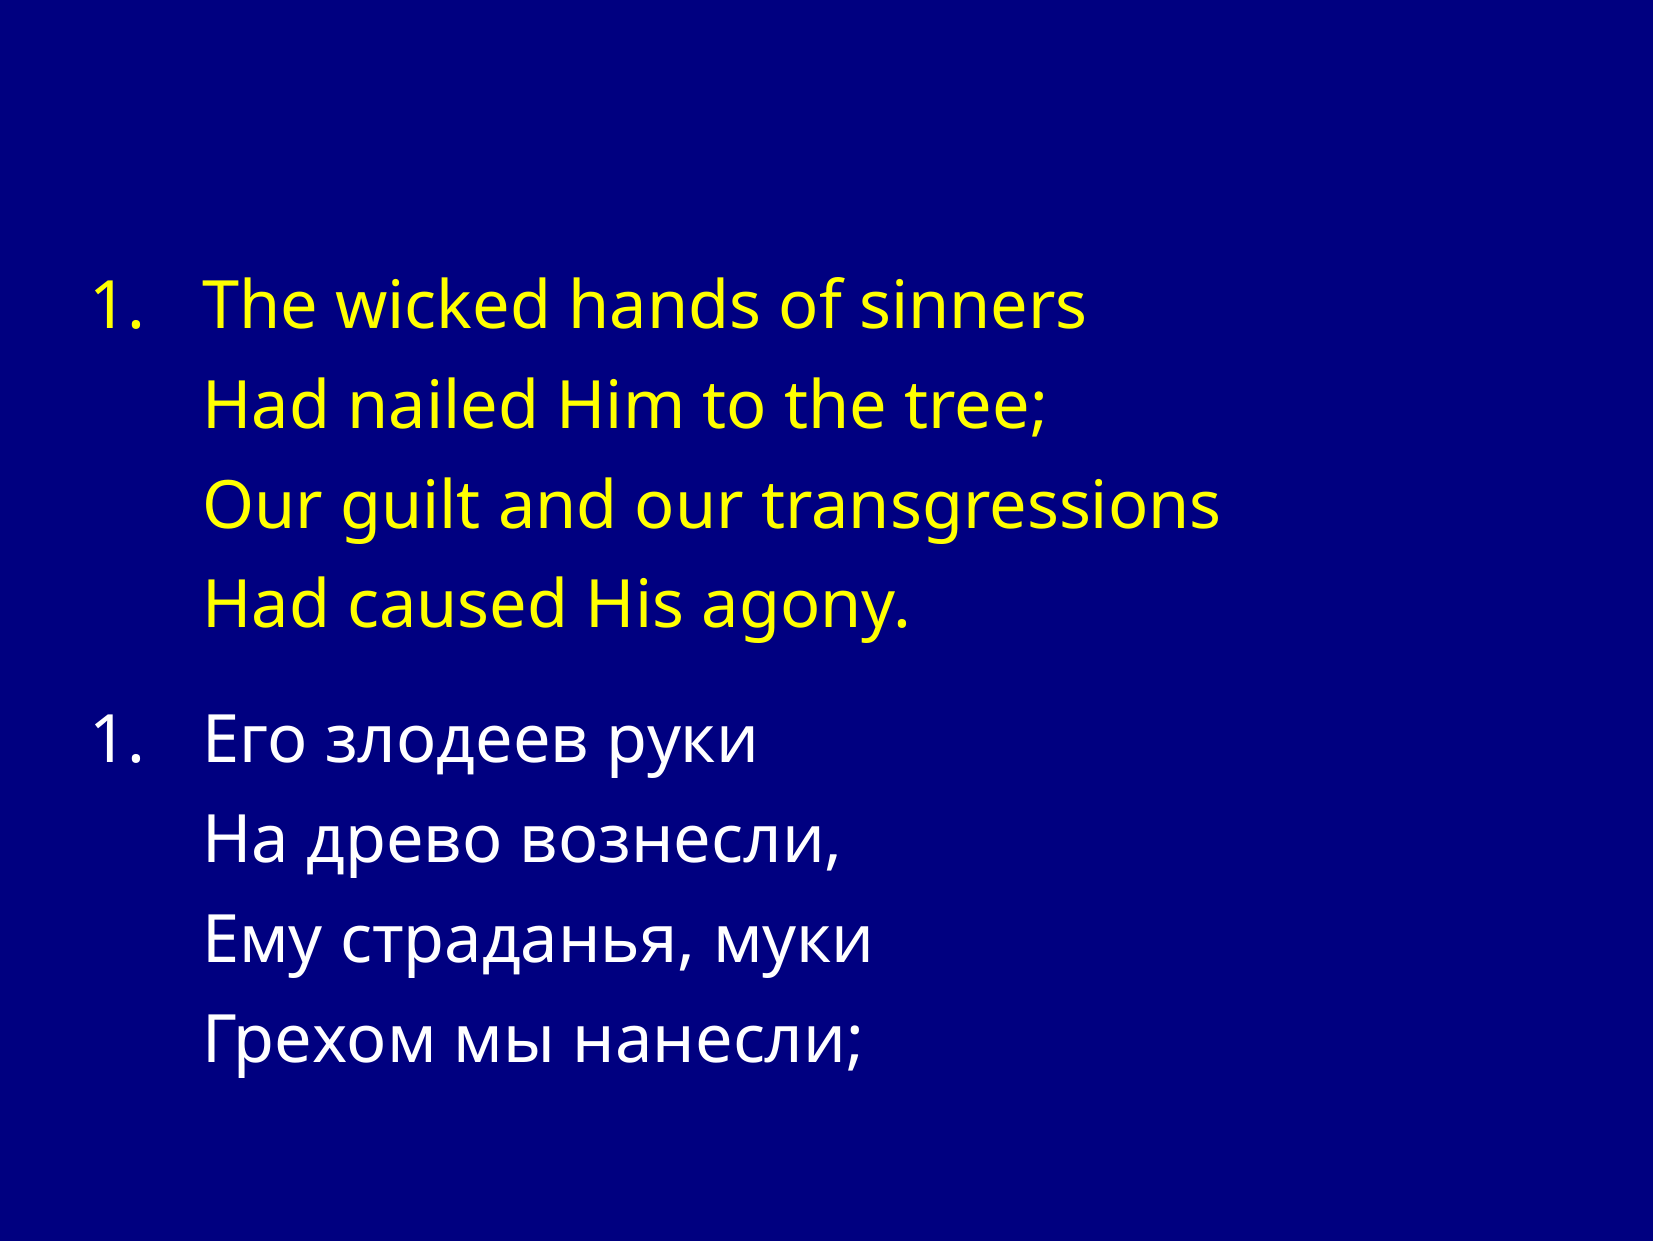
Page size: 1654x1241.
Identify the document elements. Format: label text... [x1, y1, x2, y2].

text_box 1. The wicked hands of sinners Had nailed Him to the tree; Our guilt and our transgressions Had caused His agony. [75, 150, 1576, 638]
text_box 1. Его злодеев руки На древо вознесли, Ему страданья, муки Грехом мы нанесли; [75, 675, 1576, 1163]
